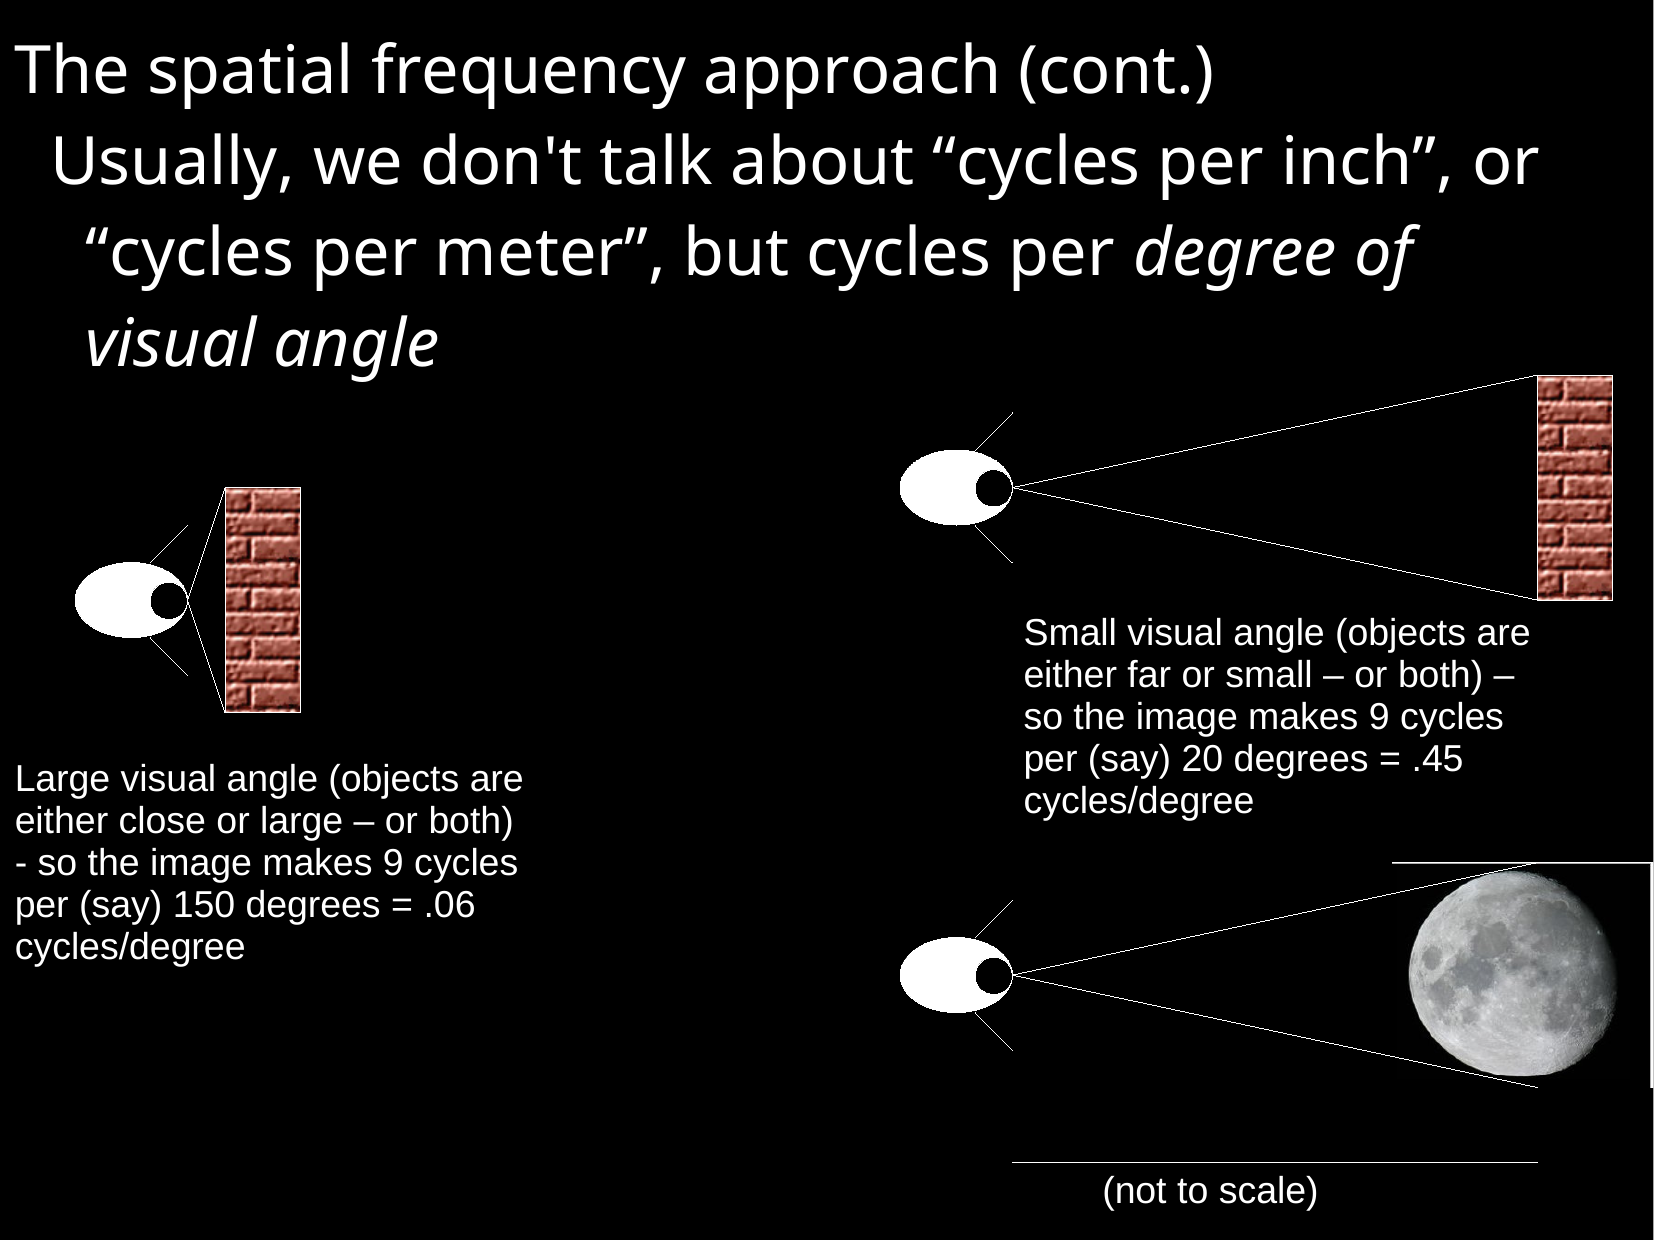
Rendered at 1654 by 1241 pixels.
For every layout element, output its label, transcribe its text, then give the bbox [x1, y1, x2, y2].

text_box (not to scale) [1087, 1162, 1334, 1220]
text_box The spatial frequency approach (cont.) Usually, we don't talk about “cycles per inch”, or “cycles per meter”, but cycles per degree of visual angle [0, 15, 1613, 413]
text_box Small visual angle (objects are either far or small – or both) – so the image makes 9 cycles per (say) 20 degrees = .45 cycles/degree [1008, 604, 1576, 830]
text_box [900, 450, 1013, 526]
text_box Large visual angle (objects are either close or large – or both) - so the image makes 9 cycles per (say) 150 degrees = .06 cycles/degree [0, 750, 567, 976]
text_box [900, 937, 1013, 1013]
text_box [225, 487, 301, 713]
picture [1392, 862, 1654, 1088]
text_box [1537, 375, 1613, 601]
text_box [75, 562, 188, 638]
